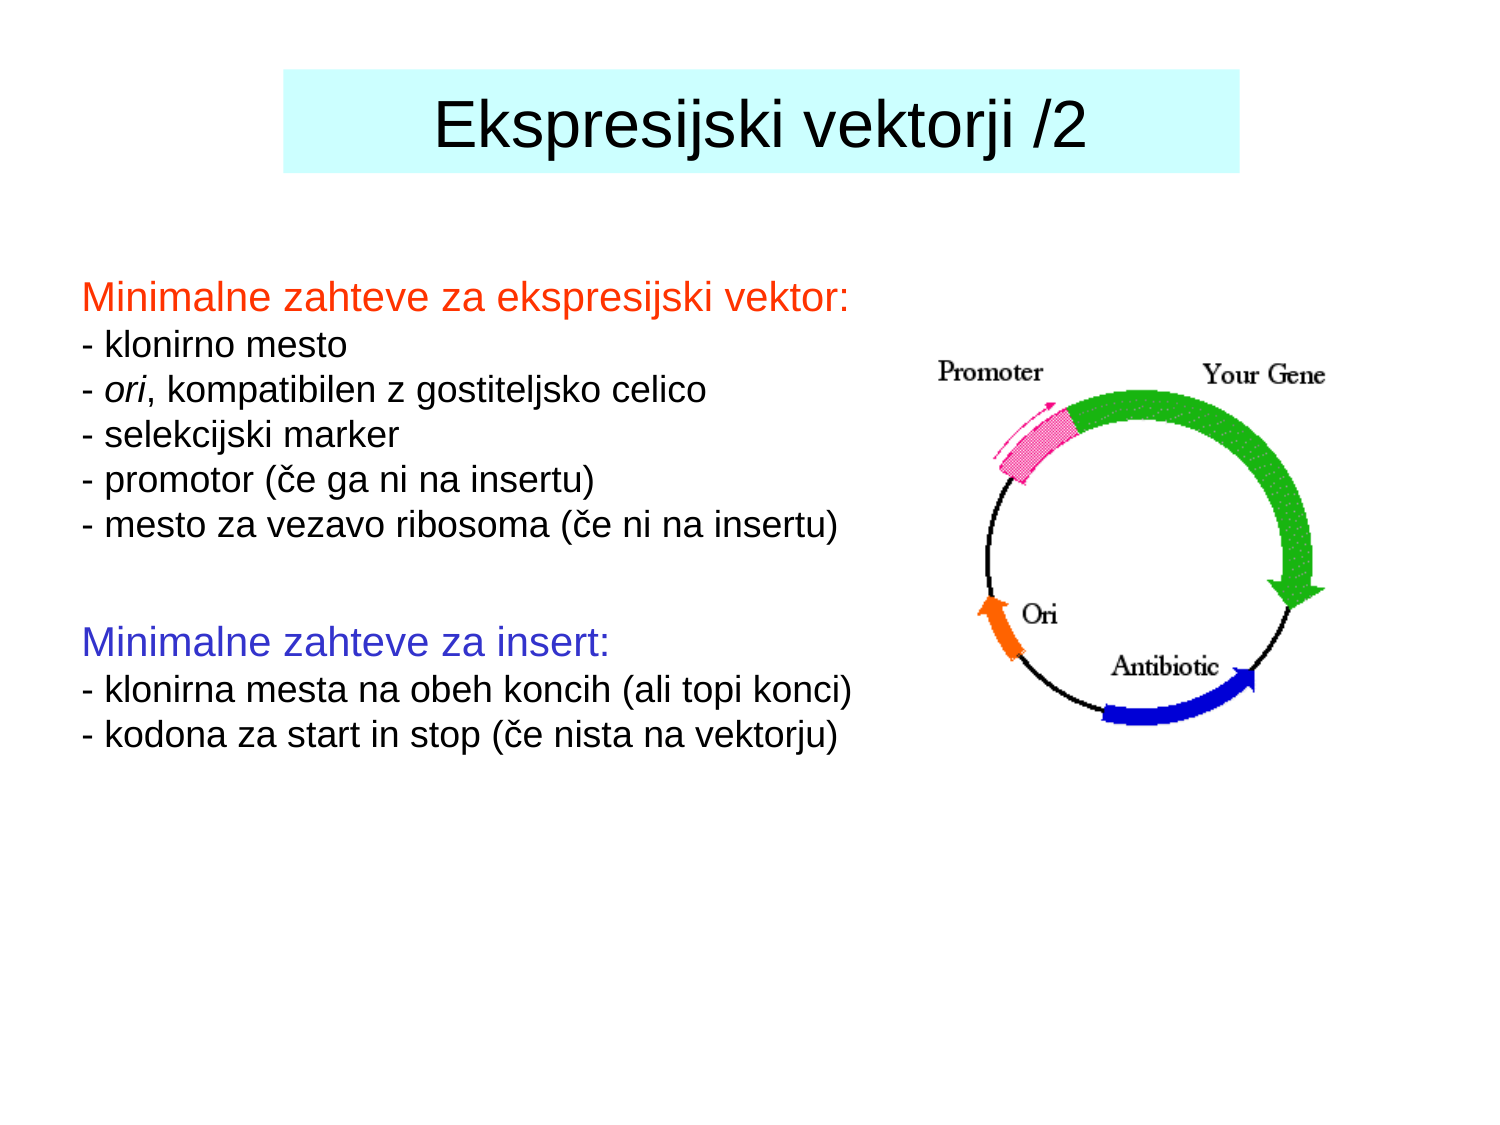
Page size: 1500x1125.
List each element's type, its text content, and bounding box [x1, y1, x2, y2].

picture [912, 337, 1380, 743]
text_box Ekspresijski vektorji /2 [283, 69, 1240, 174]
text_box Minimalne zahteve za ekspresijski vektor: - klonirno mesto - ori, kompatibilen z gostiteljsko celico - selekcijski marker - promotor (če ga ni na insertu) - mesto za vezavo ribosoma (če ni na insertu) Minimalne zahteve za insert: - klonirna mesta na obeh koncih (ali topi konci) - kodona za start in stop (če nista na vektorju) [66, 207, 1467, 1082]
